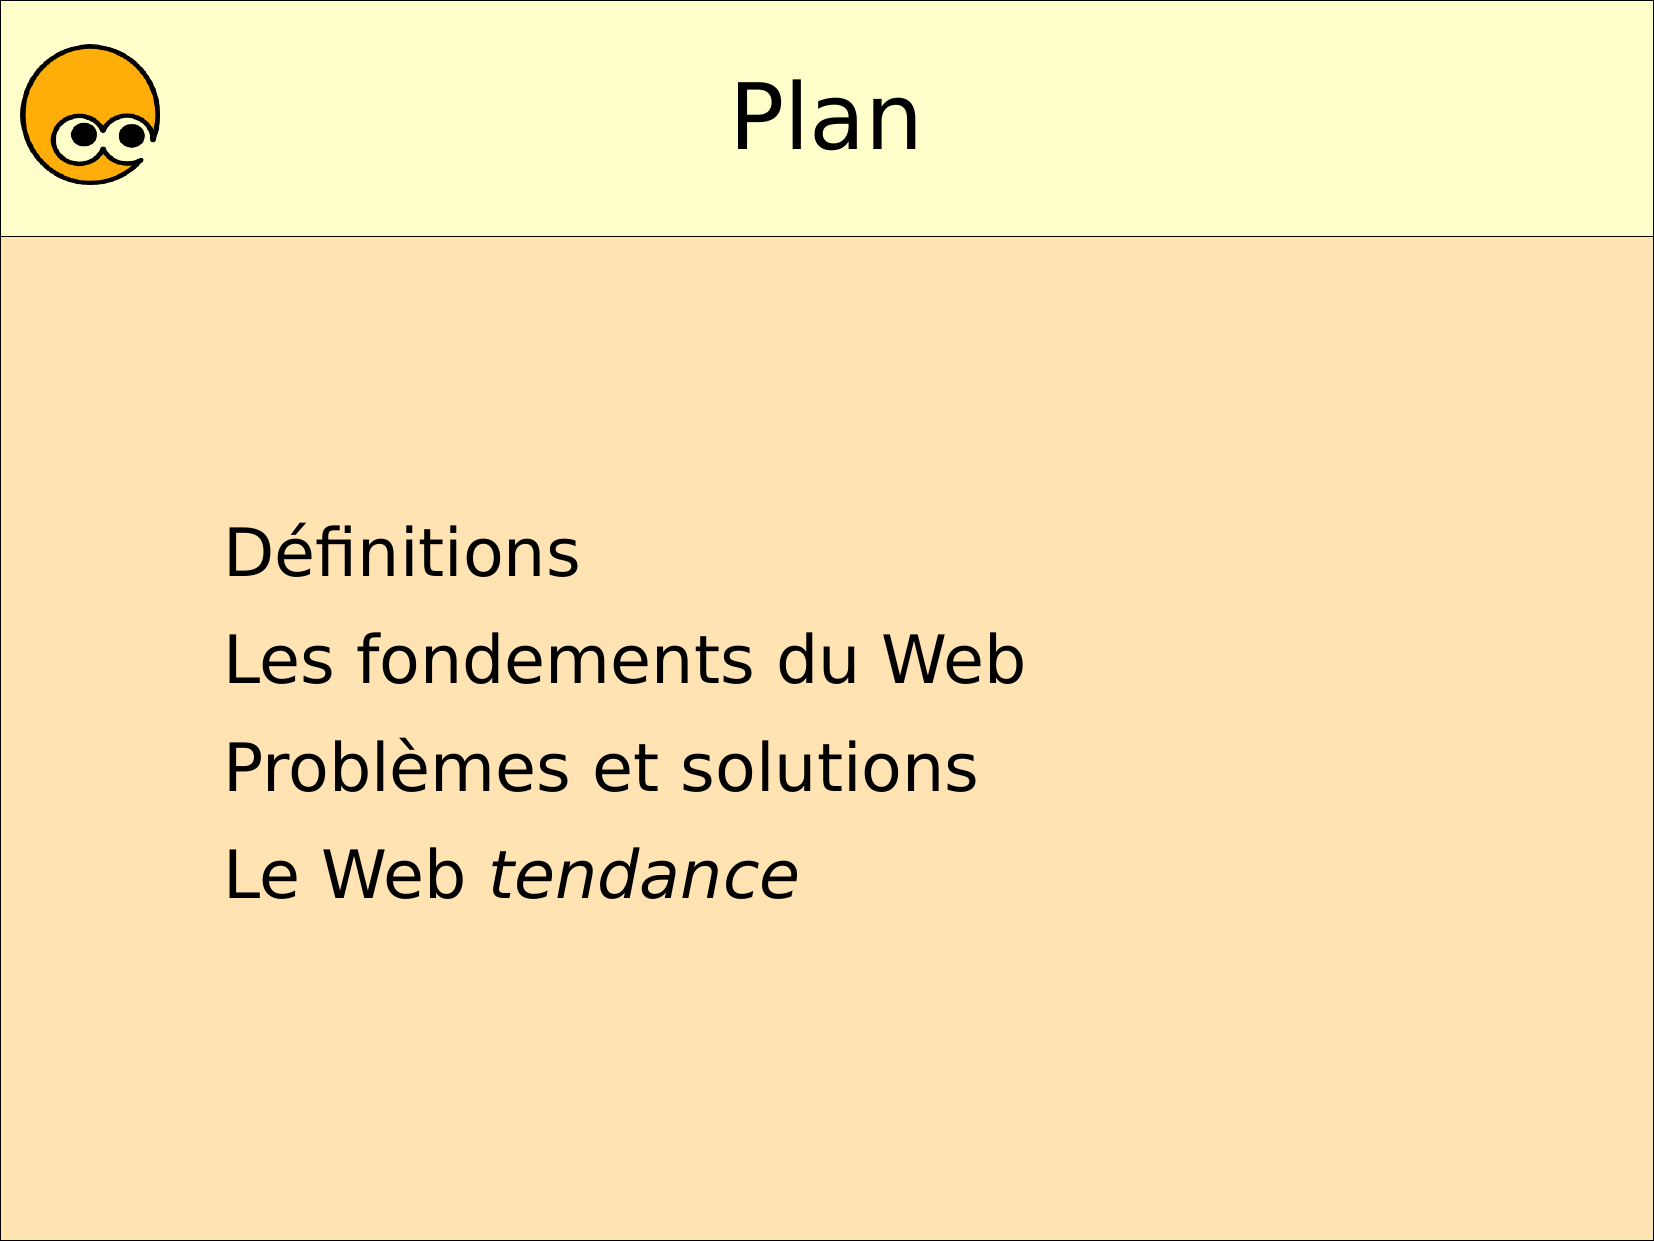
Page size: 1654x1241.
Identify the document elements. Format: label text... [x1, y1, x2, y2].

picture [20, 44, 82, 185]
title Plan [82, 21, 1571, 214]
list Définitions Les fondements du Web Problèmes et solutions Le Web tendance [205, 514, 1448, 964]
